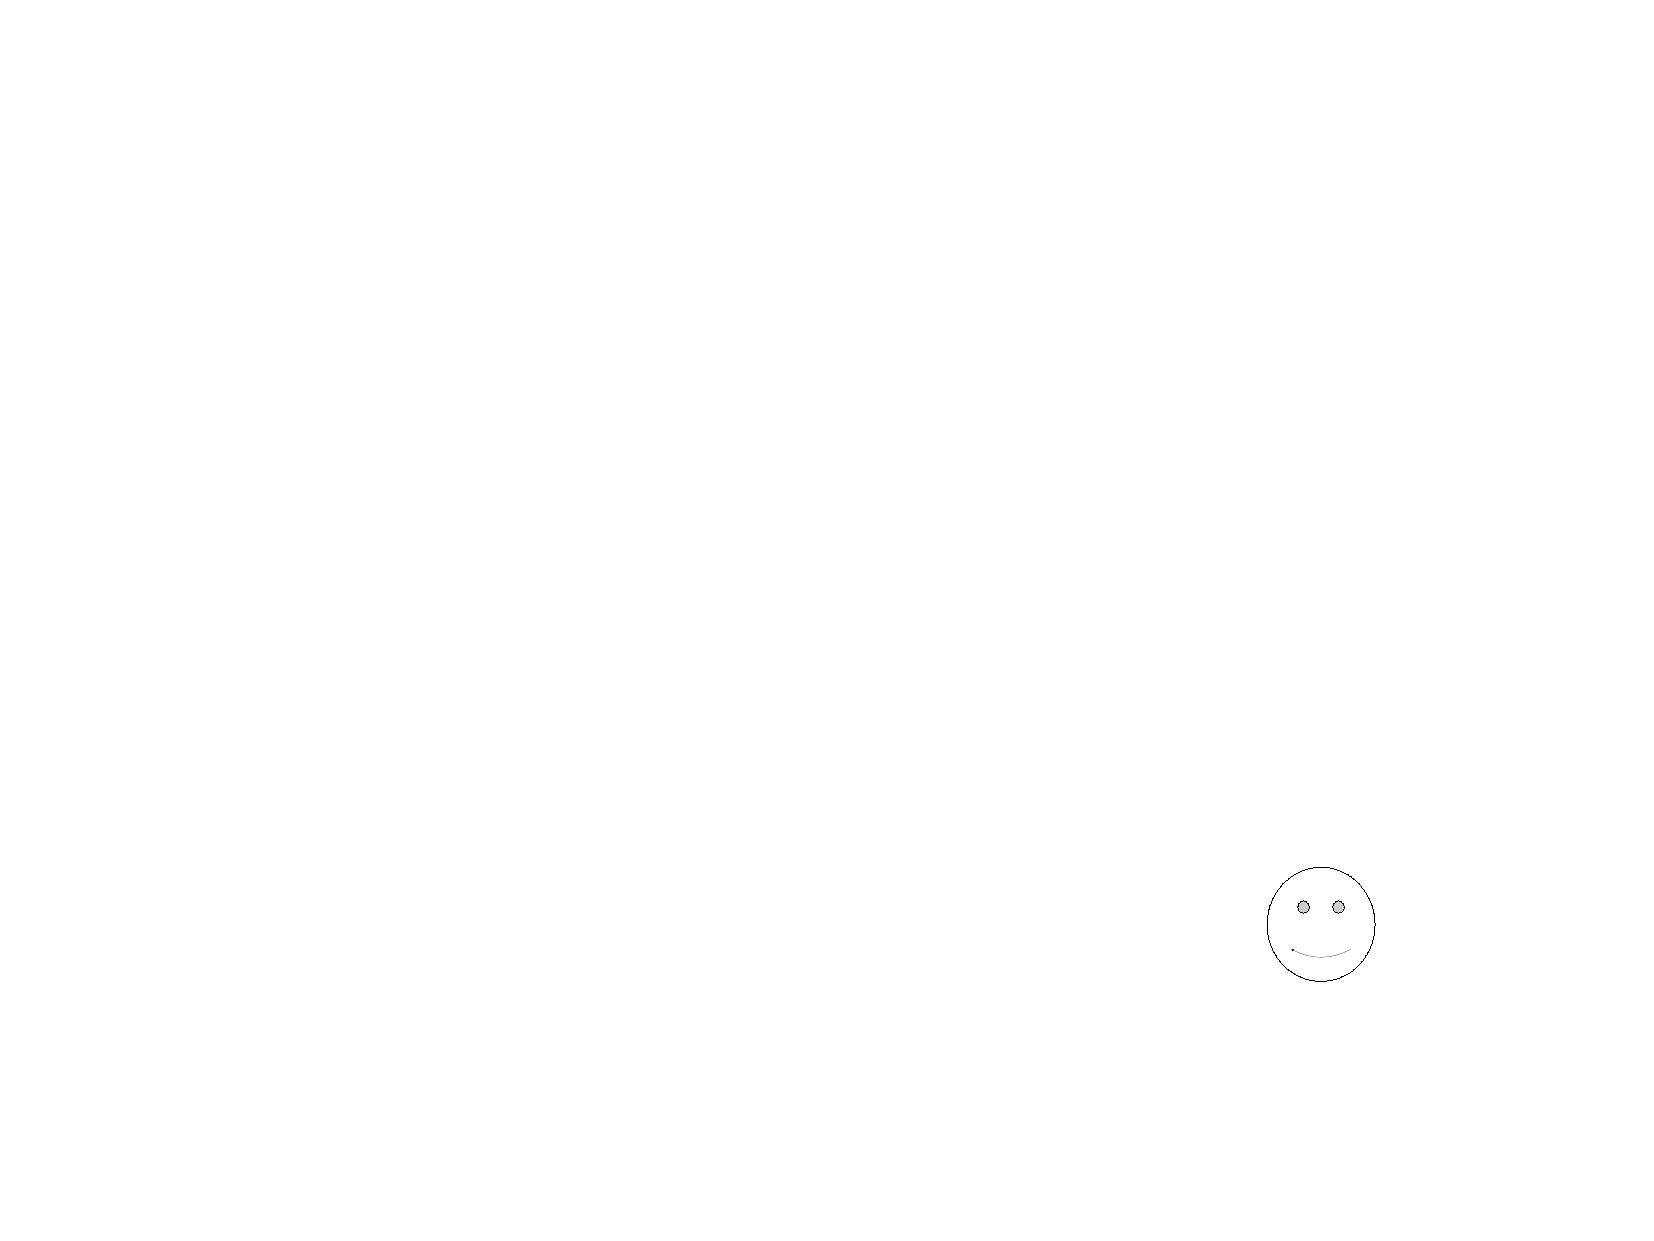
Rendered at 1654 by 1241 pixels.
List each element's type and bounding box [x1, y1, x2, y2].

text_box [1267, 867, 1376, 982]
